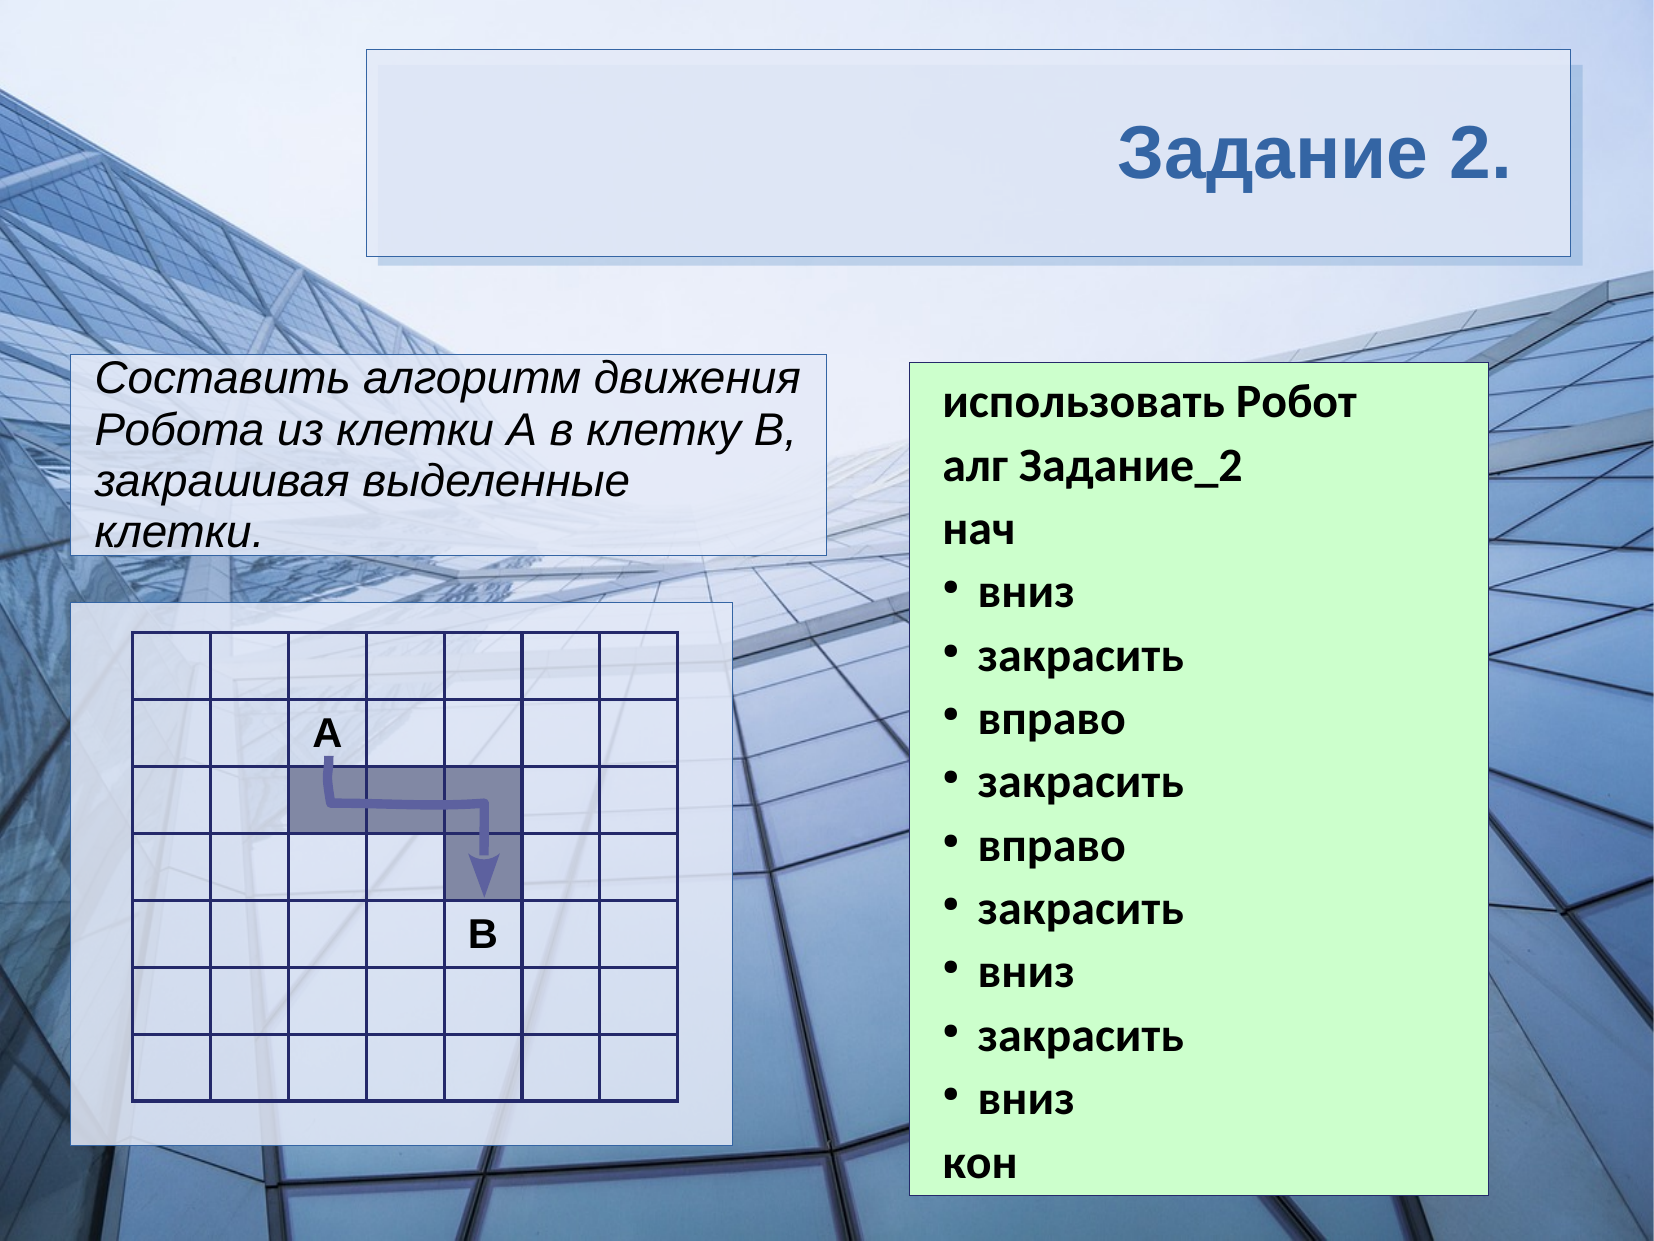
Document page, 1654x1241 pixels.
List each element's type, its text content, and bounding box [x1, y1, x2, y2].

table_cell [290, 768, 365, 832]
table_cell [290, 969, 365, 1033]
table_cell [212, 902, 287, 966]
table_cell [601, 835, 676, 899]
text_box использовать Робот алг Задание_2 нач вниз закрасить вправо закрасить вправо закрасить вниз закрасить вниз кон [909, 362, 1489, 1196]
table_cell [524, 969, 598, 1033]
table_cell [368, 701, 443, 765]
table_cell [368, 1036, 443, 1099]
table_cell [446, 809, 479, 832]
table_cell [524, 768, 598, 832]
table_cell [134, 902, 209, 966]
table_cell [212, 1036, 287, 1099]
table_cell [446, 969, 520, 1033]
text_box Составить алгоритм движения Робота из клетки А в клетку В, закрашивая выделенные клетки. [70, 354, 827, 556]
table_cell [212, 768, 287, 832]
table_cell [290, 835, 365, 899]
table_cell [368, 809, 443, 832]
table_cell [290, 902, 365, 966]
table_header [446, 634, 520, 698]
table_cell [134, 835, 209, 899]
table_cell [368, 768, 443, 800]
picture [0, 0, 1654, 1241]
table_cell А [290, 701, 365, 765]
title Задание 2. [366, 49, 1571, 257]
table_cell [524, 1036, 598, 1099]
table_cell [601, 1036, 676, 1099]
table_header [134, 634, 209, 698]
table_cell [212, 701, 287, 765]
table_cell [524, 902, 598, 966]
table_cell [446, 835, 520, 899]
text_box [377, 64, 1583, 266]
table_header [290, 634, 365, 698]
table_cell [134, 701, 209, 765]
table_cell [524, 701, 598, 765]
table_cell [134, 1036, 209, 1099]
table_header [212, 634, 287, 698]
table_header [601, 634, 676, 698]
table_cell [368, 835, 443, 899]
table_cell [601, 768, 676, 832]
table_cell [212, 835, 287, 899]
text_box [70, 602, 733, 1146]
table_header [524, 634, 598, 698]
table_cell В [446, 902, 520, 966]
table_cell [290, 1036, 365, 1099]
table_cell [601, 701, 676, 765]
table_cell [524, 835, 598, 899]
table_cell [368, 902, 443, 966]
table_cell [368, 969, 443, 1033]
table_header [368, 634, 443, 698]
table_cell [446, 701, 520, 765]
table_cell [212, 969, 287, 1033]
table_cell [446, 768, 520, 832]
table_cell [134, 768, 209, 832]
table_cell [446, 1036, 520, 1099]
table_cell [601, 969, 676, 1033]
table_cell [601, 902, 676, 966]
table_cell [134, 969, 209, 1033]
table_cell [333, 768, 365, 798]
